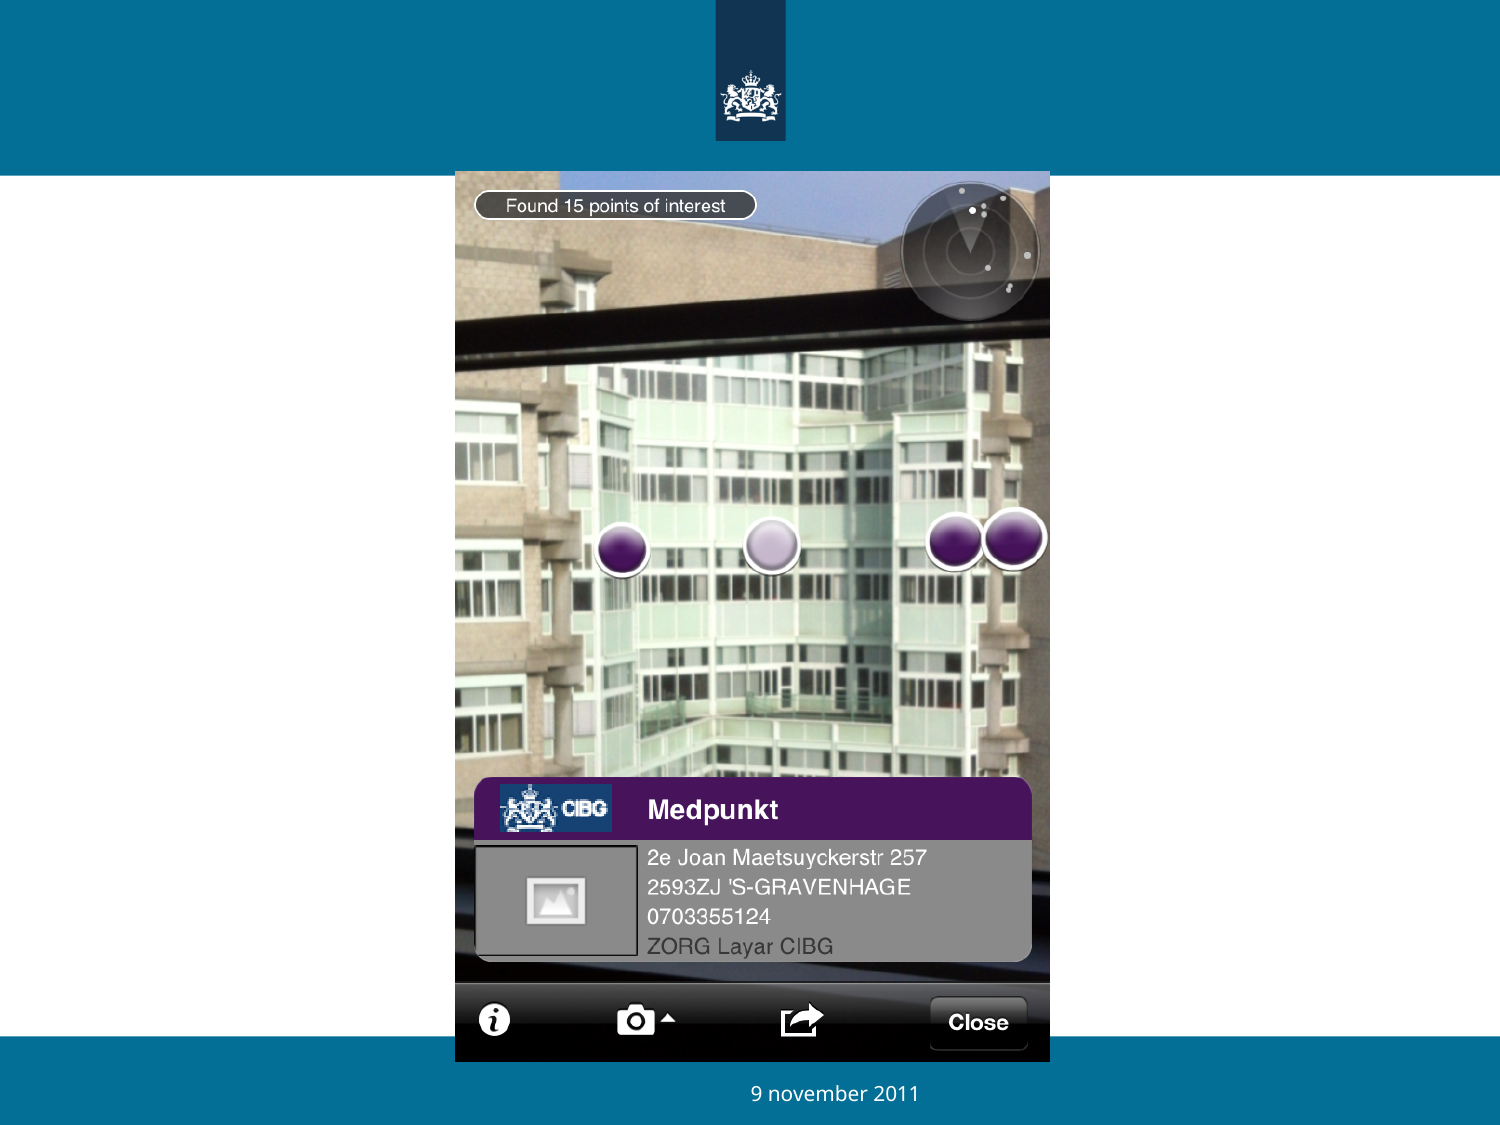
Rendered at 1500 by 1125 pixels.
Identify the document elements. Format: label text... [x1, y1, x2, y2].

text_box 9 november 2011 [735, 1072, 1418, 1125]
picture [717, 0, 785, 140]
picture [455, 172, 1050, 1061]
